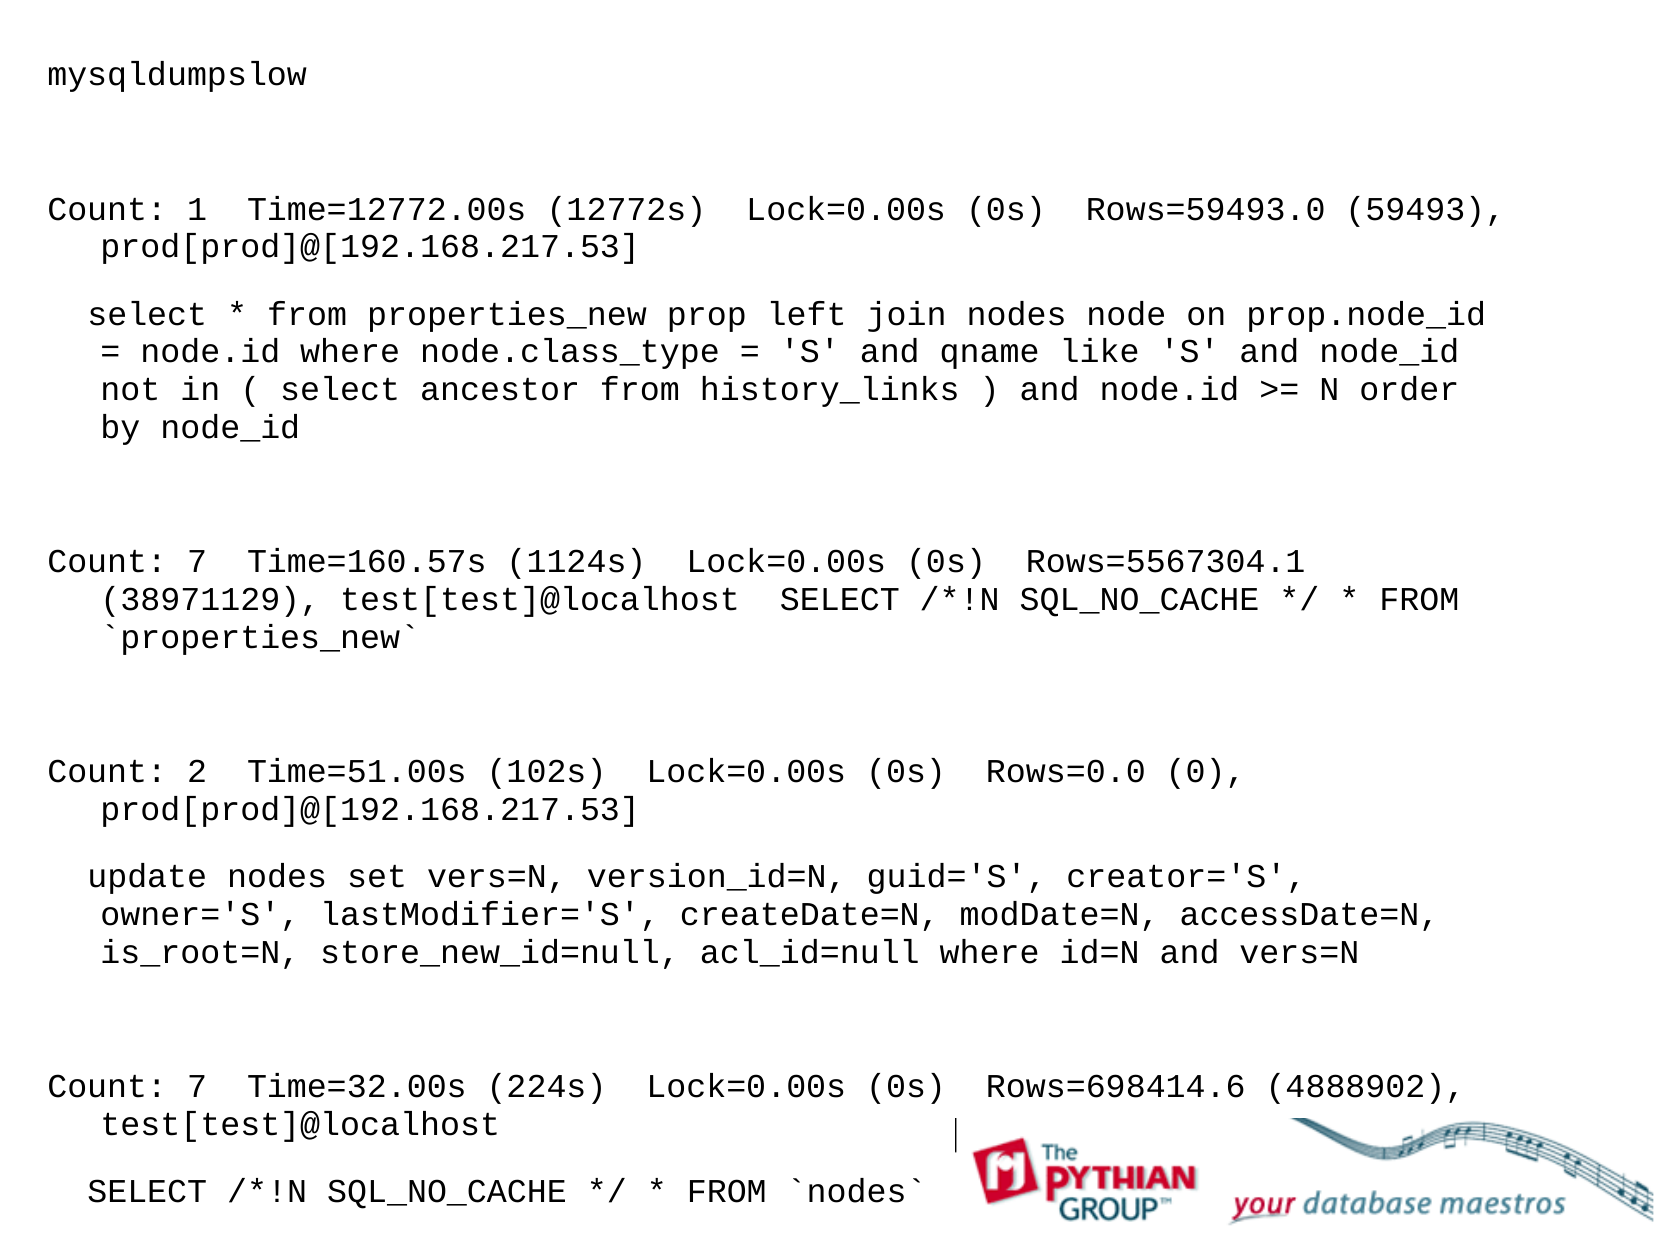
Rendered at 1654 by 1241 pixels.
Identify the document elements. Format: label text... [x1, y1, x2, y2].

list mysqldumpslow Count: 1 Time=12772.00s (12772s) Lock=0.00s (0s) Rows=59493.0 (59493), prod[prod]@[192.168.217.53] select * from properties_new prop left join nodes node on prop.node_id = node.id where node.class_type = 'S' and qname like 'S' and node_id not in ( select ancestor from history_links ) and node.id >= N order by node_id Count: 7 Time=160.57s (1124s) Lock=0.00s (0s) Rows=5567304.1 (38971129), test[test]@localhost SELECT /*!N SQL_NO_CACHE */ * FROM `properties_new` Count: 2 Time=51.00s (102s) Lock=0.00s (0s) Rows=0.0 (0), prod[prod]@[192.168.217.53] update nodes set vers=N, version_id=N, guid='S', creator='S', owner='S', lastModifier='S', createDate=N, modDate=N, accessDate=N, is_root=N, store_new_id=null, acl_id=null where id=N and vers=N Count: 7 Time=32.00s (224s) Lock=0.00s (0s) Rows=698414.6 (4888902), test[test]@localhost SELECT /*!N SQL_NO_CACHE */ * FROM `nodes` [29, 57, 1518, 1169]
picture [955, 1118, 1654, 1241]
